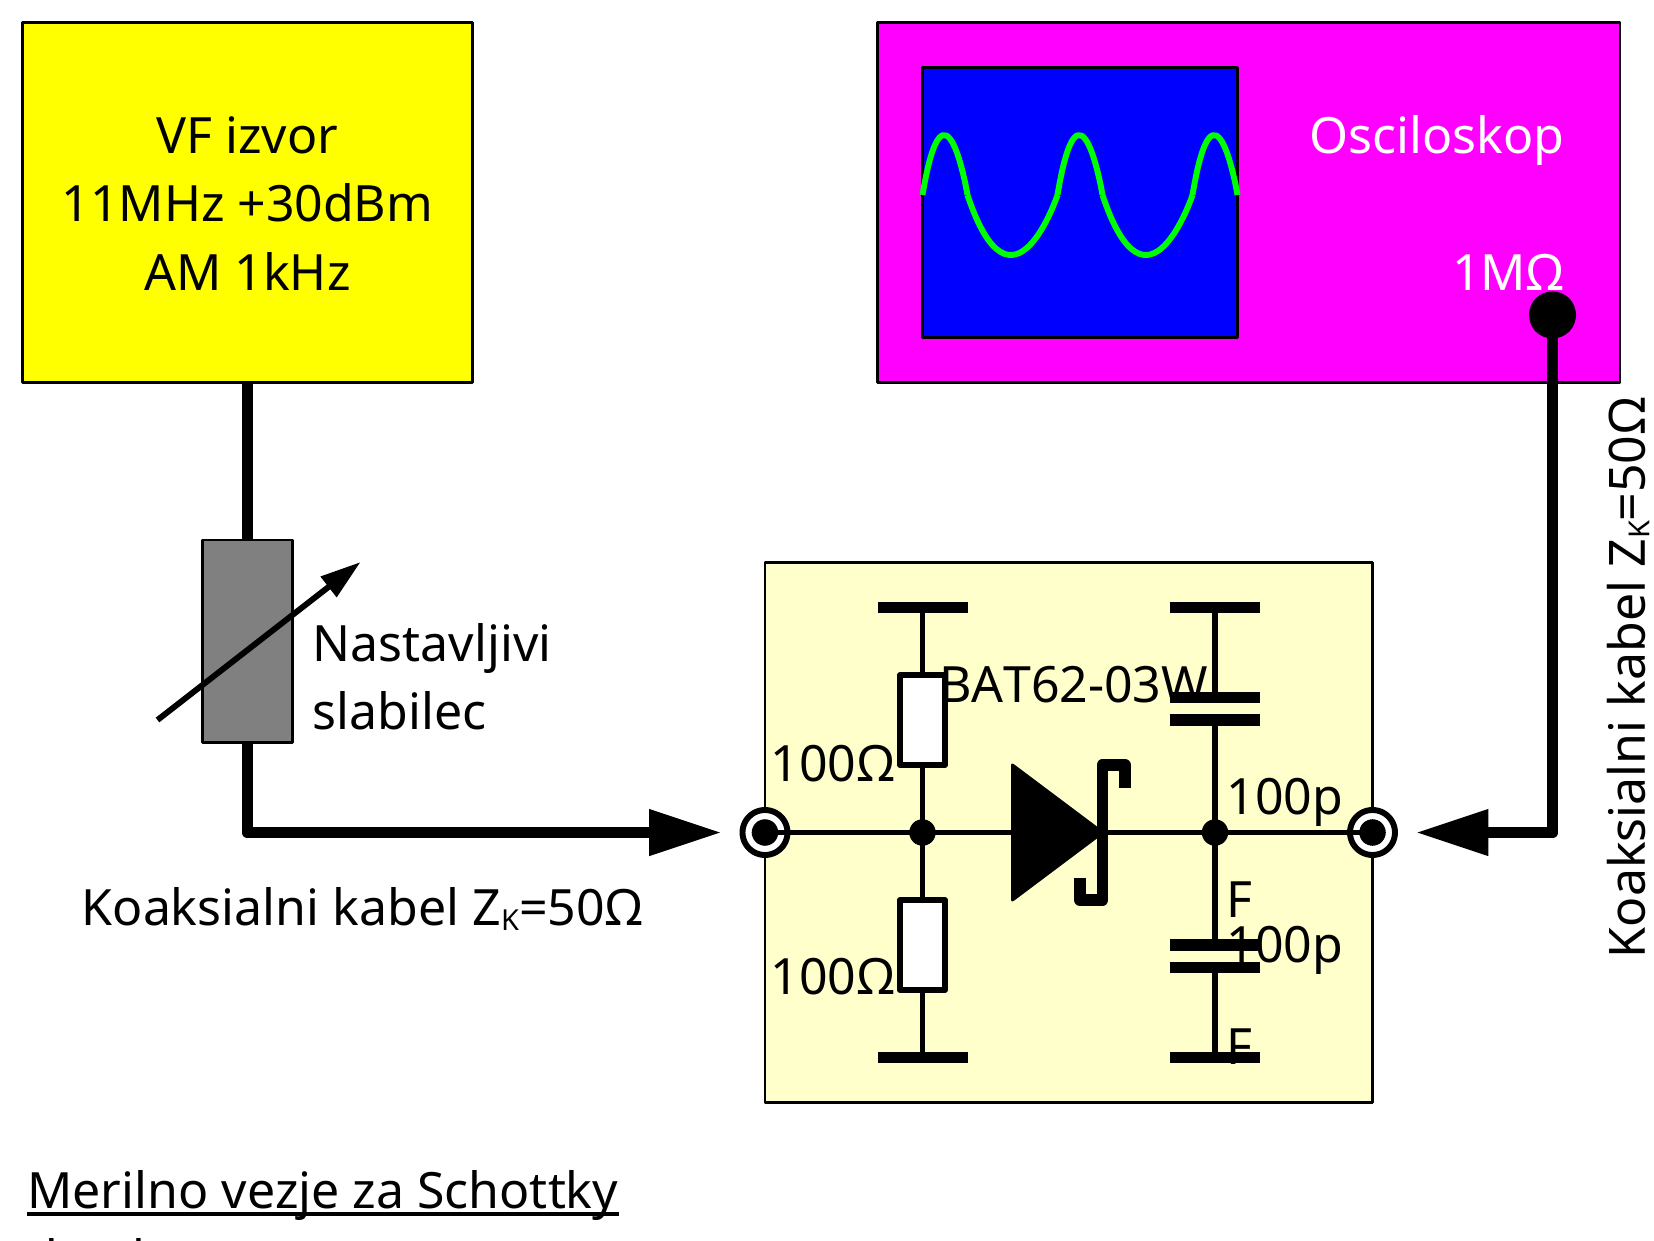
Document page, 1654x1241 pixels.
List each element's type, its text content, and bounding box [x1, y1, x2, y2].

text_box Merilno vezje za Schottky detektor [27, 1154, 788, 1216]
text_box 100pF [1226, 727, 1365, 788]
text_box BAT62-03W [939, 614, 1212, 676]
text_box [922, 67, 1238, 251]
text_box Koaksialni kabel ZK=50Ω [1557, 395, 1635, 959]
text_box 100Ω [770, 693, 900, 755]
text_box VF izvor 11MHz +30dBm AM 1kHz [22, 22, 473, 383]
text_box Nastavljivi slabilec [312, 607, 560, 729]
text_box 100pF [1226, 874, 1365, 936]
text_box [202, 620, 293, 743]
text_box Koaksialni kabel ZK=50Ω [81, 838, 645, 916]
text_box [922, 139, 1238, 338]
text_box 100Ω [770, 906, 906, 967]
text_box [742, 562, 1396, 1103]
text_box [202, 540, 293, 680]
text_box Osciloskop 1MΩ [877, 22, 1621, 383]
